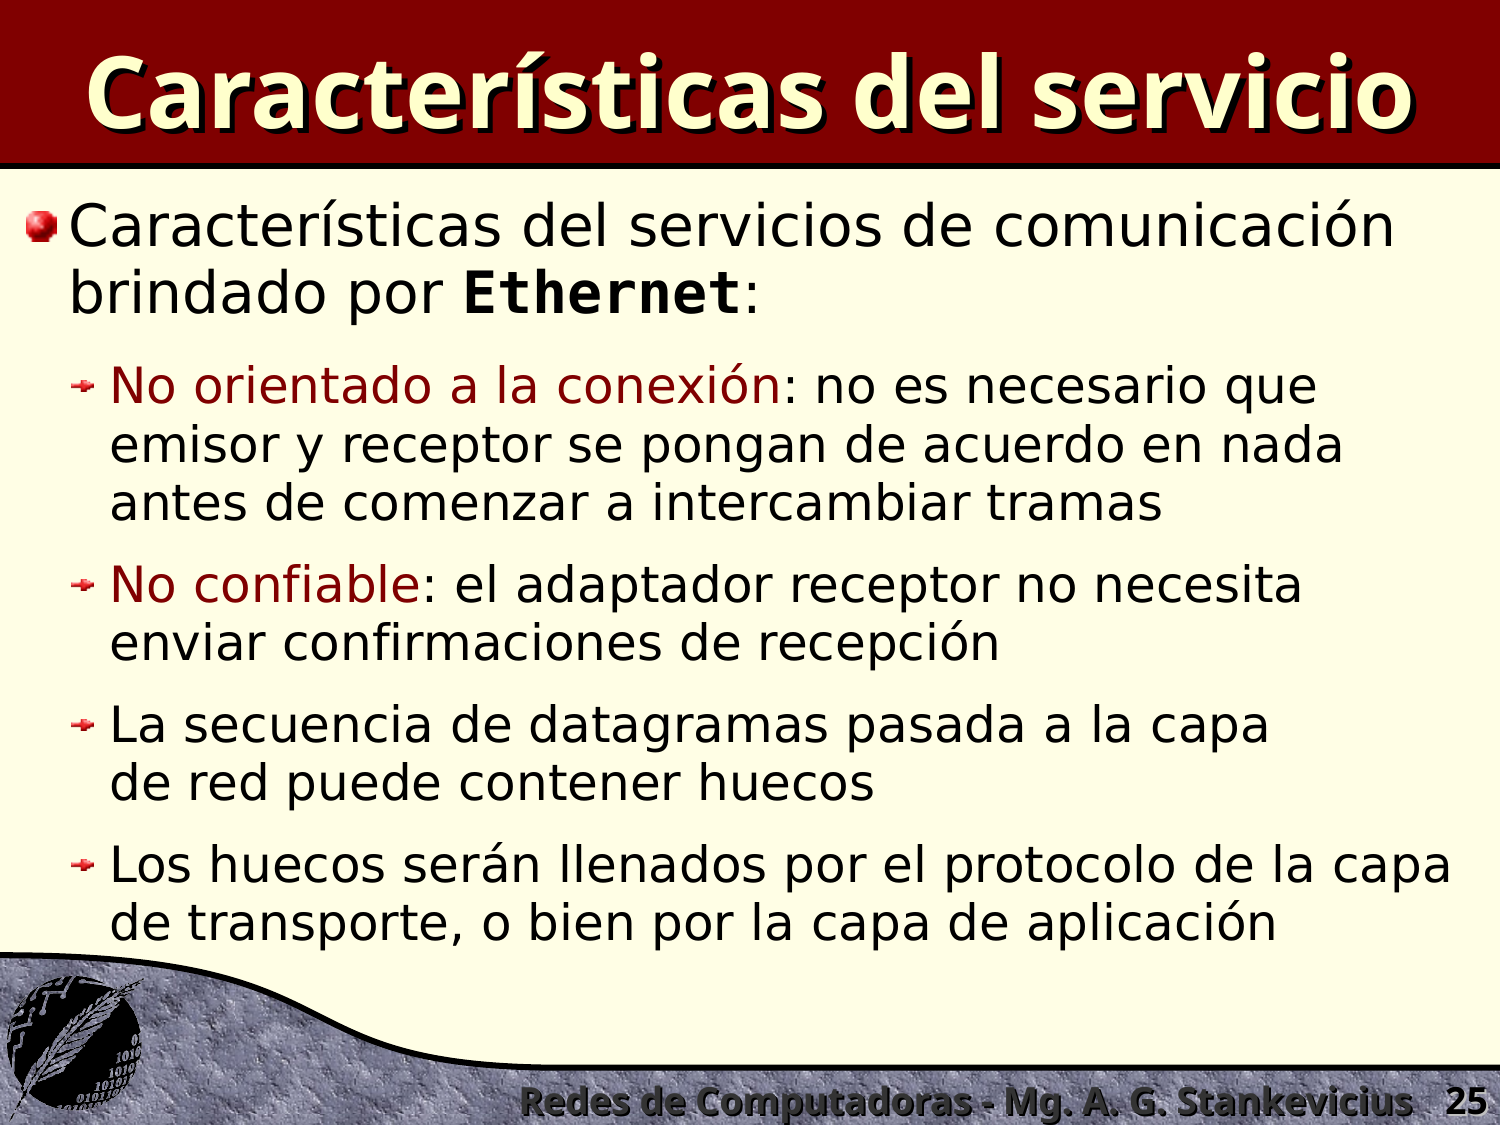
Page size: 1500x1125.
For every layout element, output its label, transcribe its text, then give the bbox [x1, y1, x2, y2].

picture [790, 1100, 795, 1110]
title Características del servicio [15, 5, 1485, 160]
list Características del servicios de comunicación brindado por Ethernet: No orientado a la conexión: no es necesario que emisor y receptor se pongan de acuerdo en nada antes de comenzar a intercambiar tramas No confiable: el adaptador receptor no necesita enviar confirmaciones de recepción La secuencia de datagramas pasada a la capa de red puede contener huecos Los huecos serán llenados por el protocolo de la capa de transporte, o bien por la capa de aplicación [11, 192, 1486, 956]
picture [1047, 1100, 1054, 1110]
picture [0, 959, 1500, 1125]
